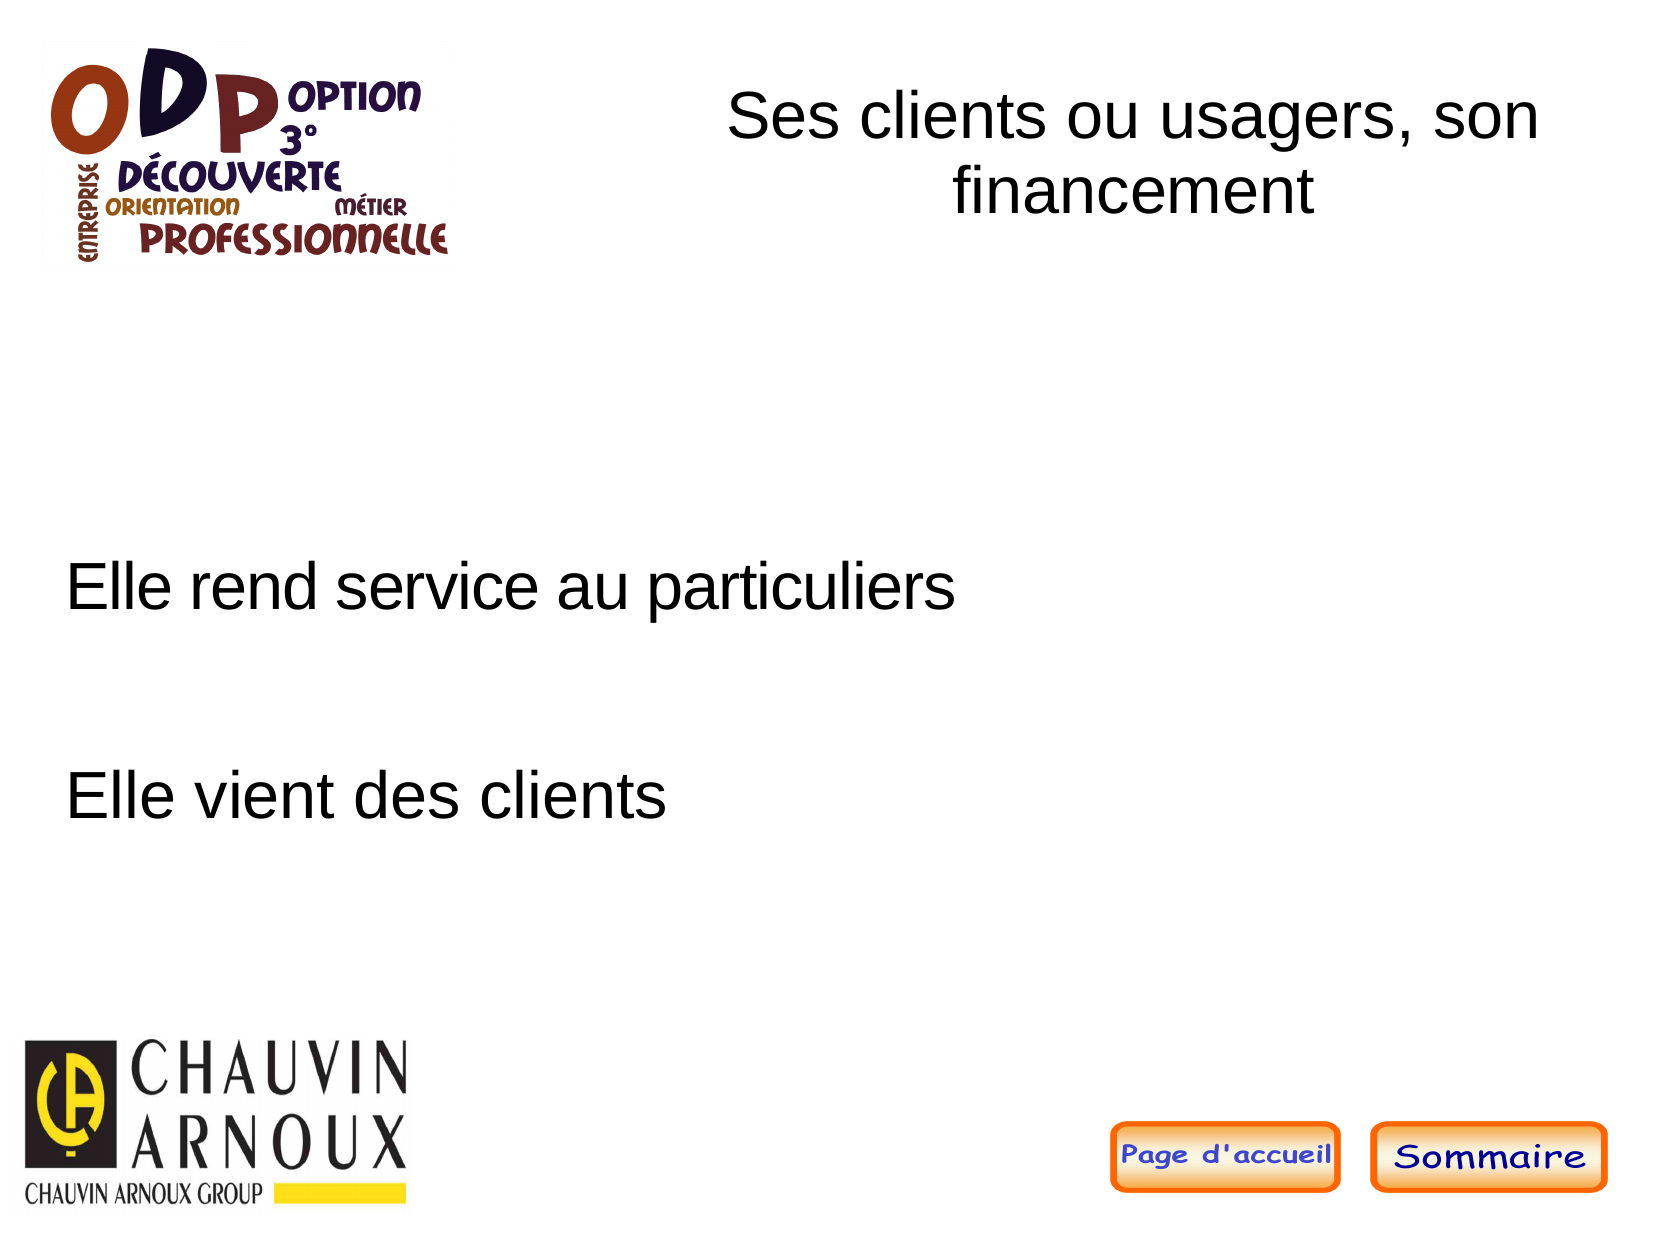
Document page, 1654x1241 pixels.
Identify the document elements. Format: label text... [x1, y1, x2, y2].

picture [1110, 1121, 1341, 1193]
picture [43, 41, 455, 266]
picture [1370, 1121, 1608, 1193]
title Ses clients ou usagers, son financement [637, 49, 1630, 257]
list Elle rend service au particuliers Elle vient des clients [65, 549, 1601, 880]
picture [11, 1039, 414, 1217]
